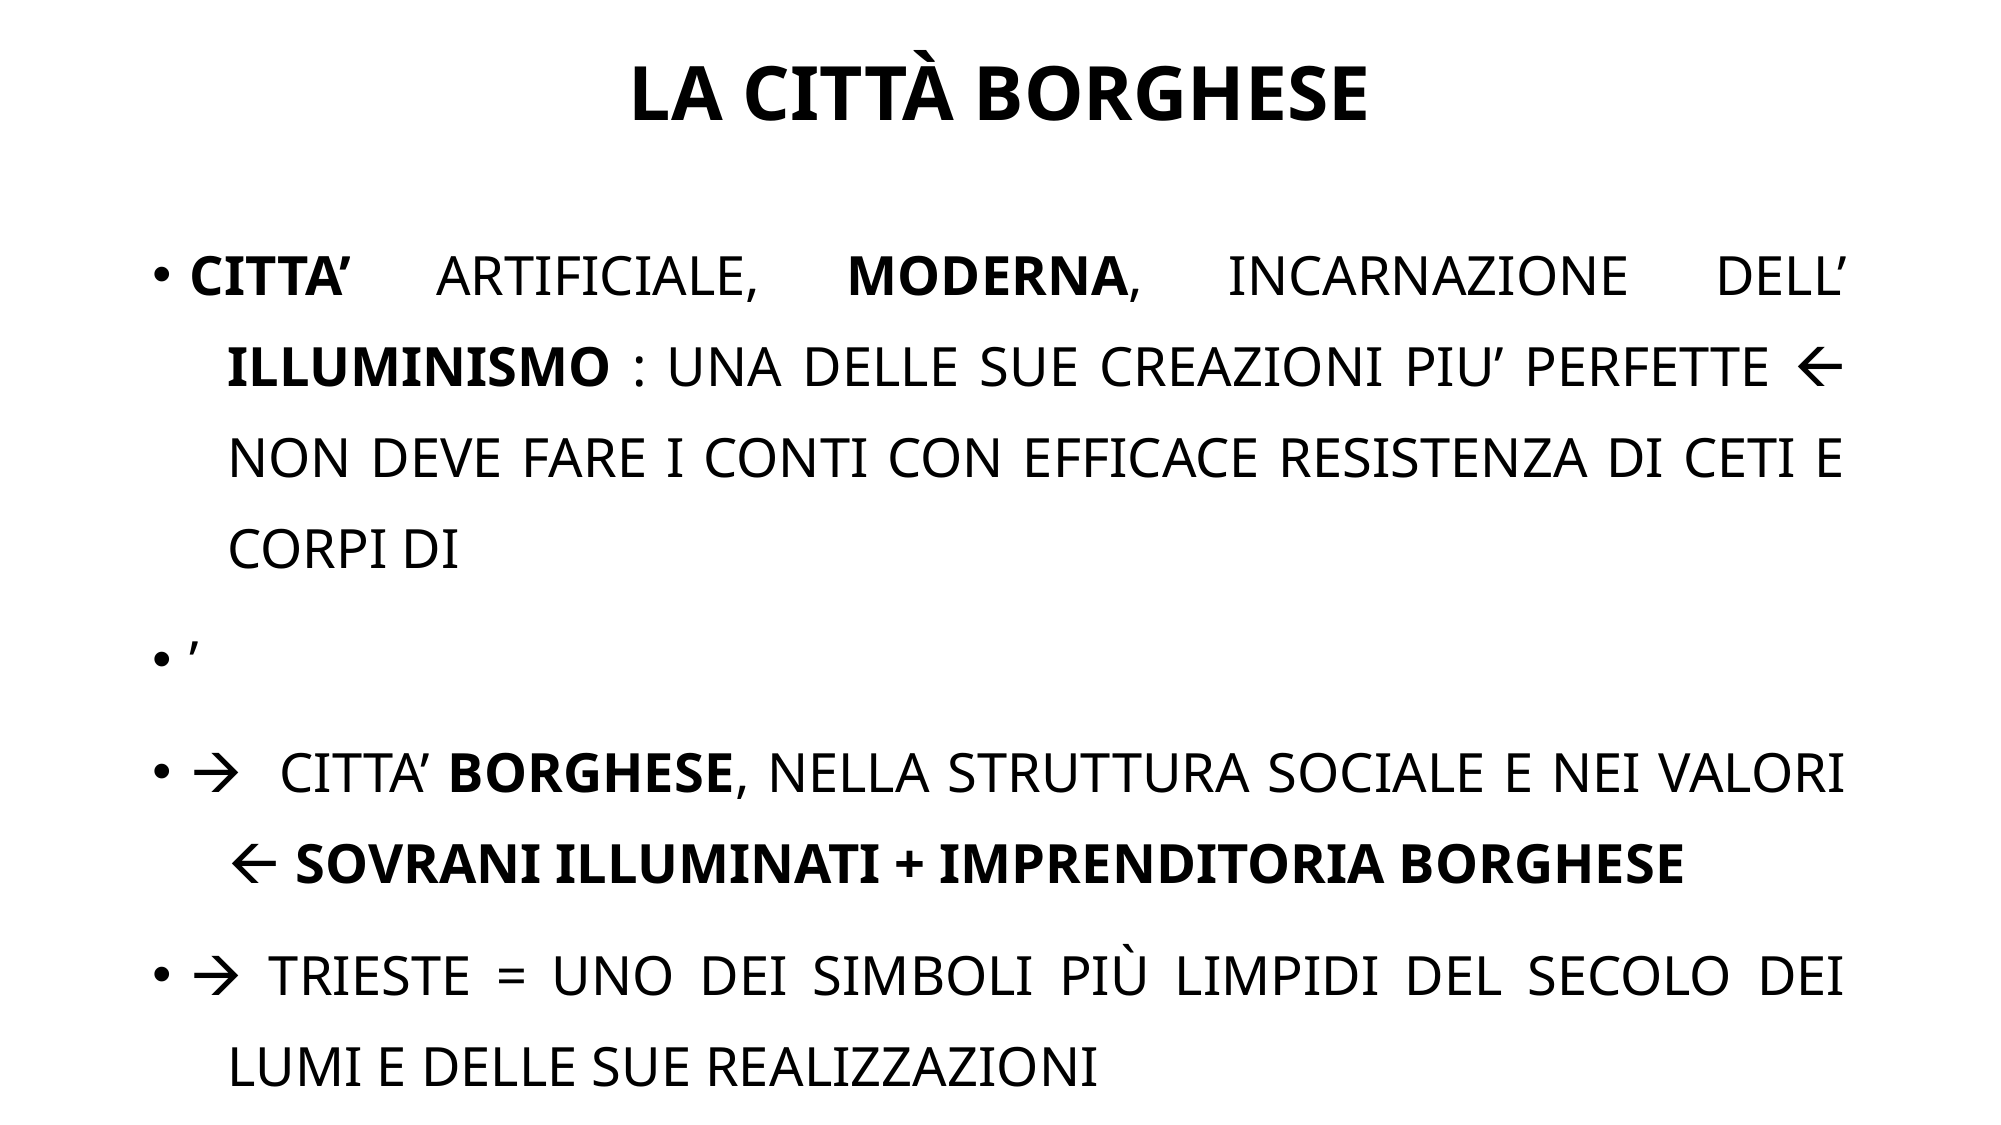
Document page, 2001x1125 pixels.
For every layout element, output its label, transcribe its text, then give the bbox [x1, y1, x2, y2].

title LA CITTÀ BORGHESE [137, 0, 1863, 193]
list CITTA’ ARTIFICIALE, MODERNA, INCARNAZIONE DELL’ ILLUMINISMO : UNA DELLE SUE CREAZIONI PIU’ PERFETTE  NON DEVE FARE I CONTI CON EFFICACE RESISTENZA DI CETI E CORPI DI ’  CITTA’ BORGHESE, NELLA STRUTTURA SOCIALE E NEI VALORI  SOVRANI ILLUMINATI + IMPRENDITORIA BORGHESE  TRIESTE = UNO DEI SIMBOLI PIÙ LIMPIDI DEL SECOLO DEI LUMI E DELLE SUE REALIZZAZIONI [137, 207, 1863, 1125]
